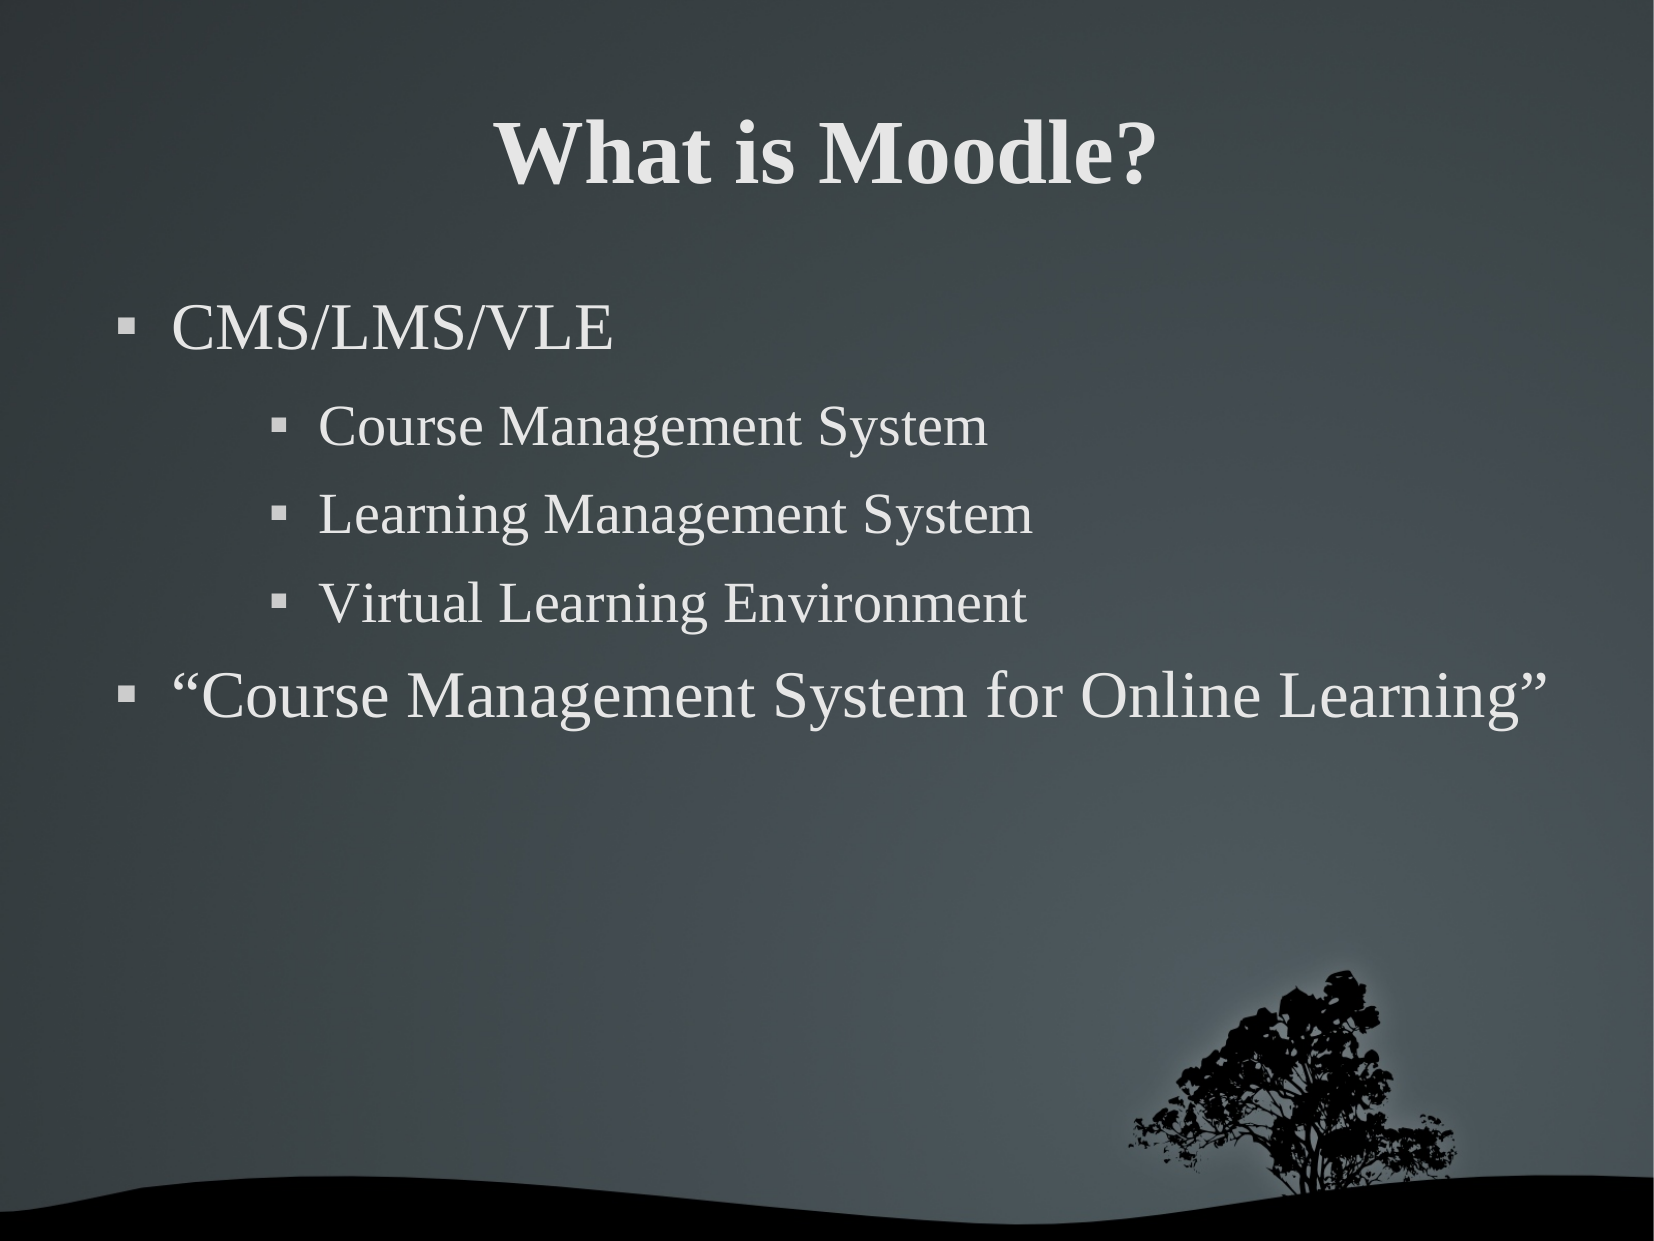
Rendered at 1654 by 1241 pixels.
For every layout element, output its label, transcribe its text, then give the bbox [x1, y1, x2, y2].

title What is Moodle? [82, 56, 1571, 250]
list CMS/LMS/VLE Course Management System Learning Management System Virtual Learning Environment “Course Management System for Online Learning” [82, 290, 1571, 1094]
picture [0, 0, 1654, 1241]
